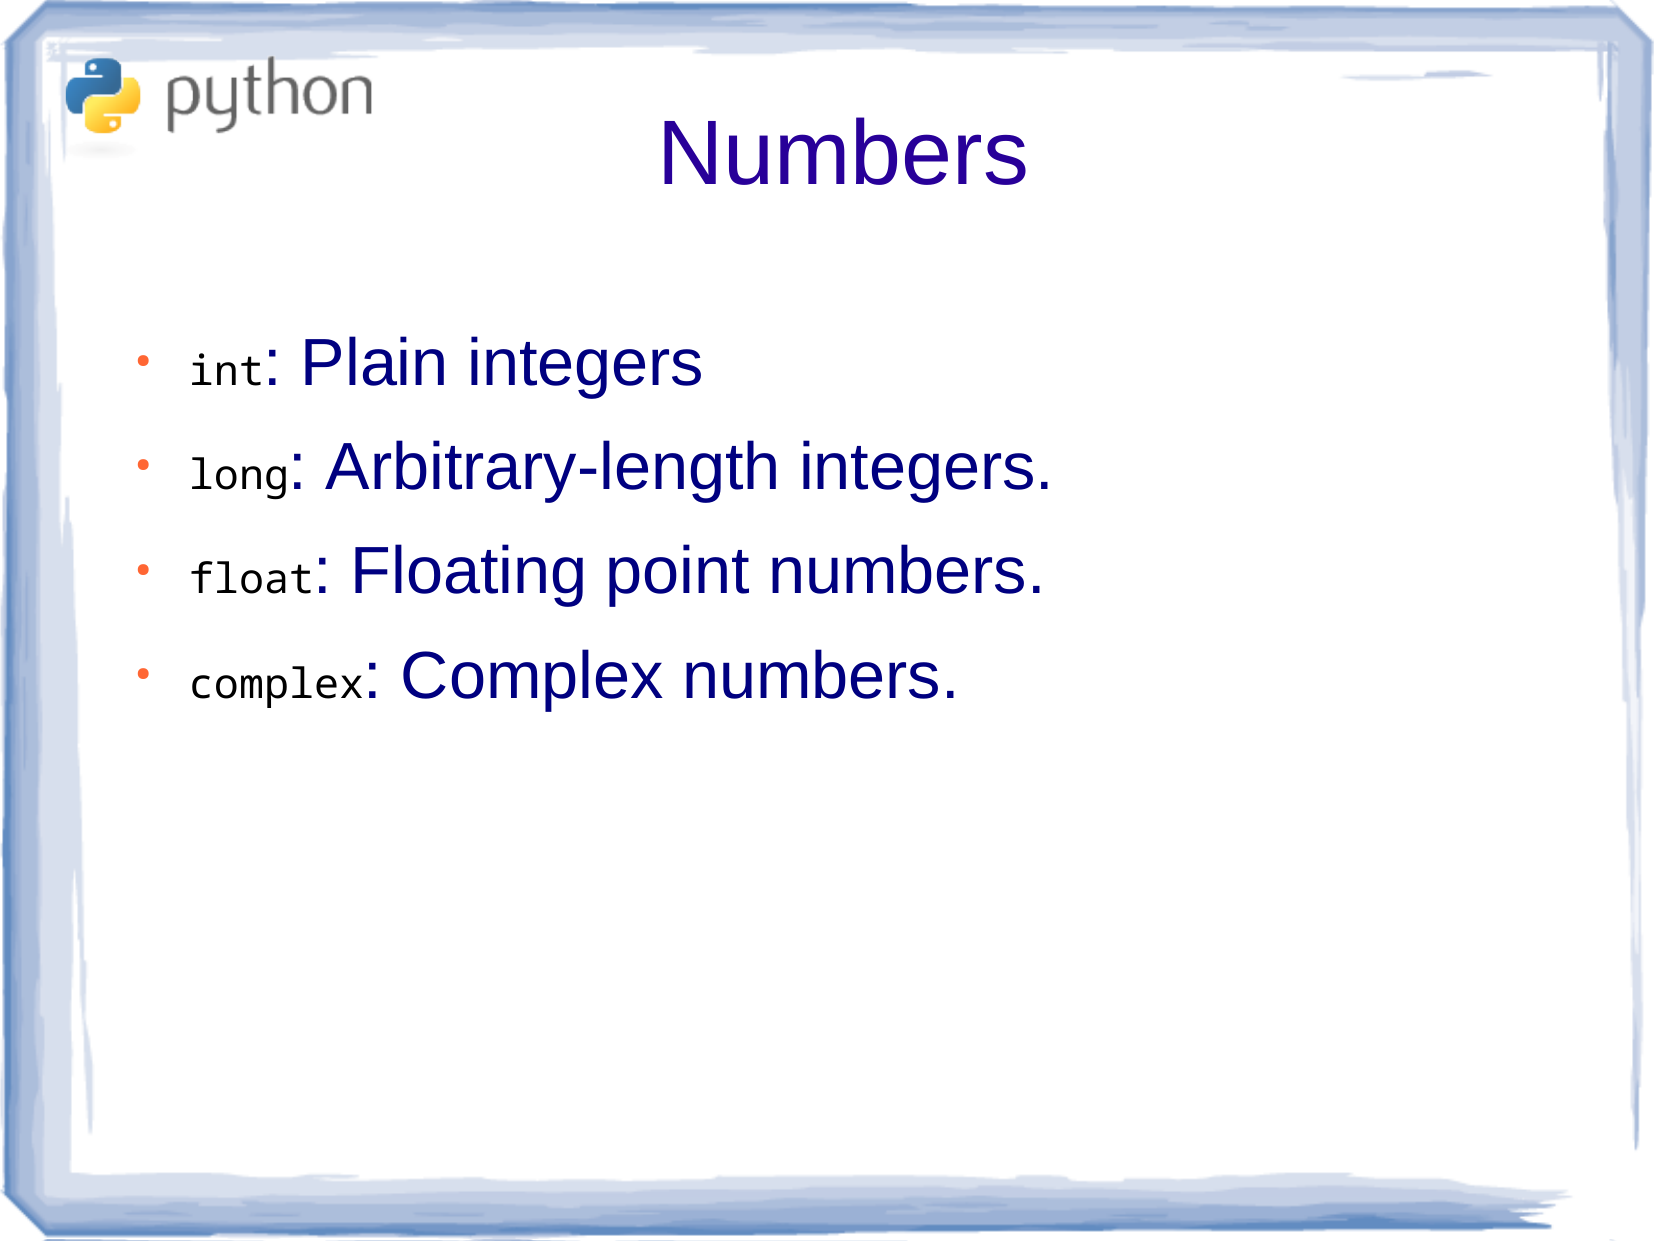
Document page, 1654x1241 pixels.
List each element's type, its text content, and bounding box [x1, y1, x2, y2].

title Numbers [82, 49, 1571, 257]
list int: Plain integers long: Arbitrary-length integers. float: Floating point numbers. complex: Complex numbers. [118, 324, 1571, 990]
picture [0, 0, 1654, 1241]
